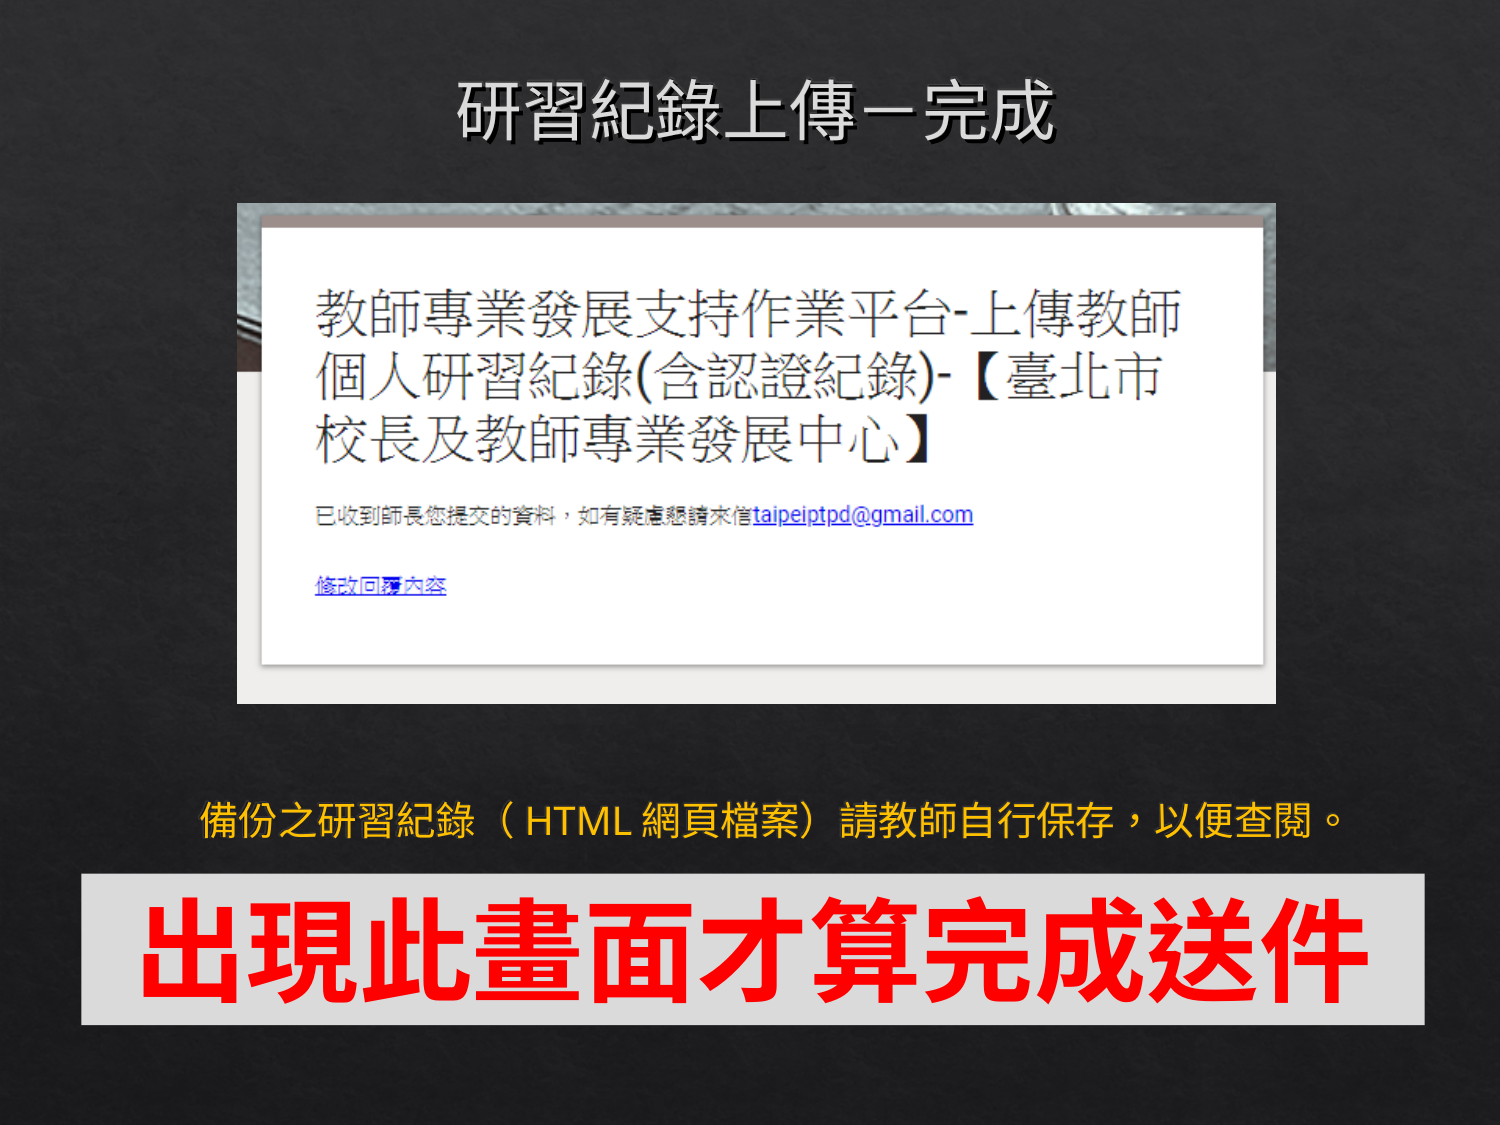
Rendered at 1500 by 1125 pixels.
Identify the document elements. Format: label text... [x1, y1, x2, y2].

picture [237, 203, 1276, 704]
text_box 備份之研習紀錄（HTML網頁檔案）請教師自行保存，以便查閱。 [171, 774, 1341, 874]
title 研習紀錄上傳－完成 [0, 29, 1500, 189]
text_box 出現此畫面才算完成送件 [81, 873, 1425, 1026]
